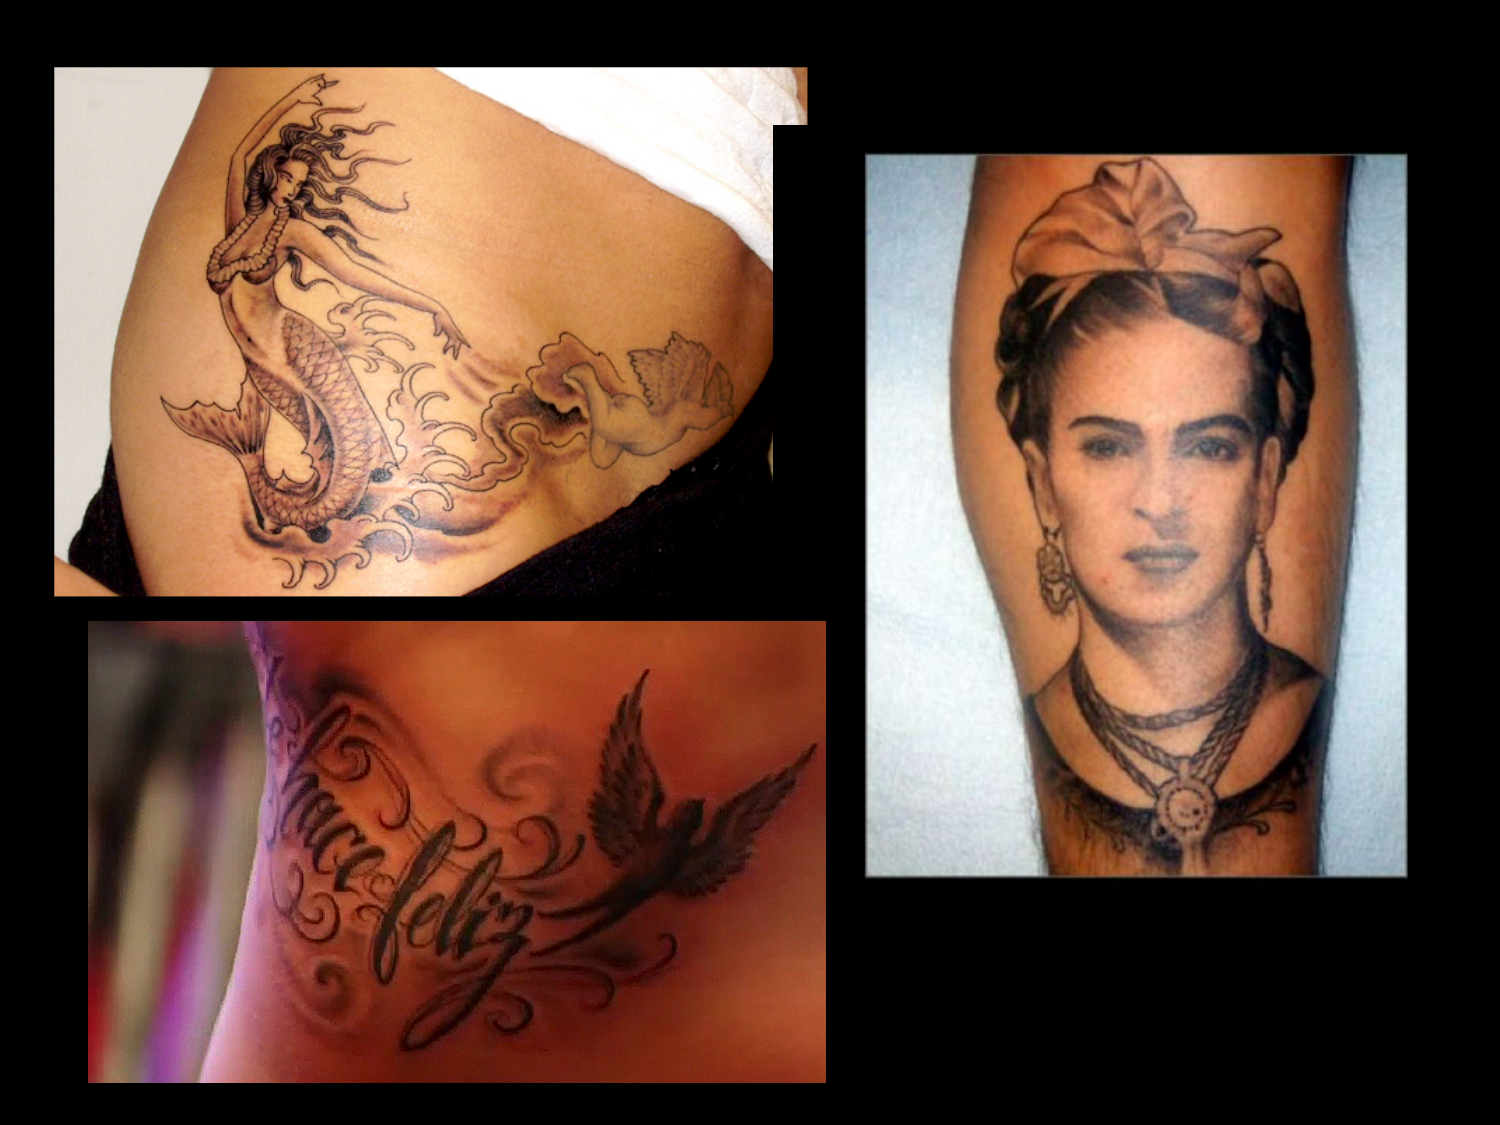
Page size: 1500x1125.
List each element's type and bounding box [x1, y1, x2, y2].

picture [53, 66, 1500, 1083]
